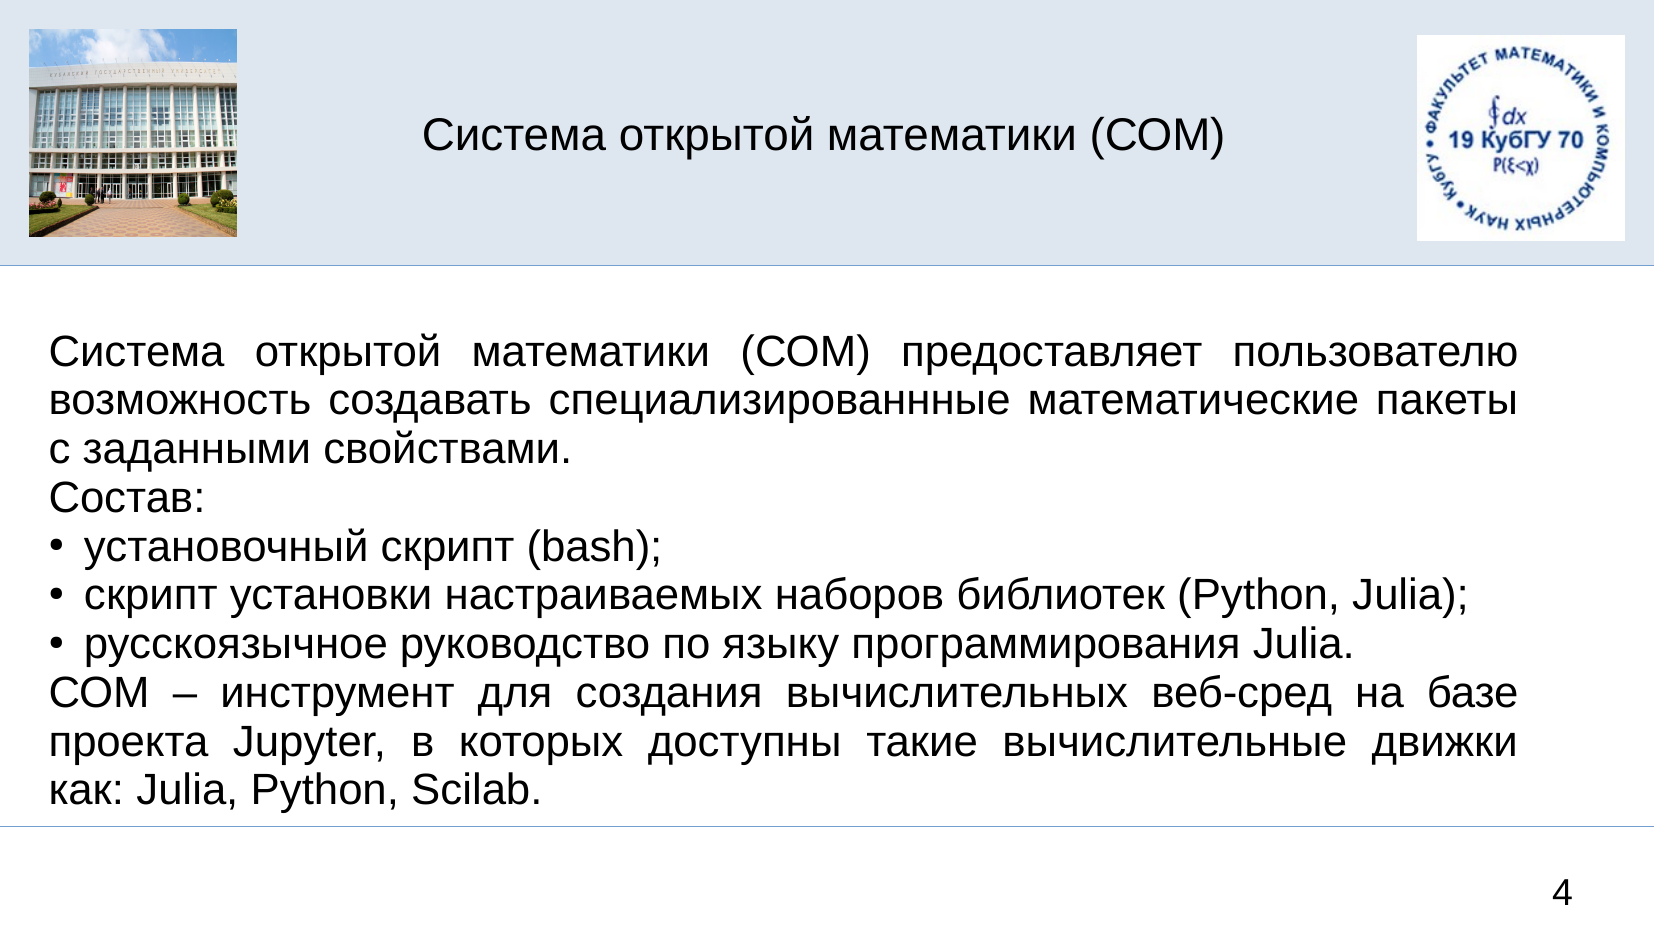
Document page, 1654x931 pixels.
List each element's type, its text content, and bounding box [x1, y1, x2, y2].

text_box <номер> [1537, 863, 1654, 931]
picture [29, 29, 237, 237]
picture [1417, 35, 1625, 241]
title Система открытой математики (СОМ) [262, 6, 1386, 264]
subtitle Система открытой математики (СОМ) предоставляет пользователю возможность создавать специализированнные математические пакеты с заданными свойствами. Состав: установочный скрипт (bash); cкрипт установки настраиваемых наборов библиотек (Python, Julia); русскоязычное руководство по языку программирования Julia. СОМ ‒ инструмент для создания вычислительных веб-сред на базе проекта Jupyter, в которых доступны такие вычислительные движки как: Julia, Python, Scilab. [48, 326, 1520, 815]
text_box [0, 0, 1654, 265]
